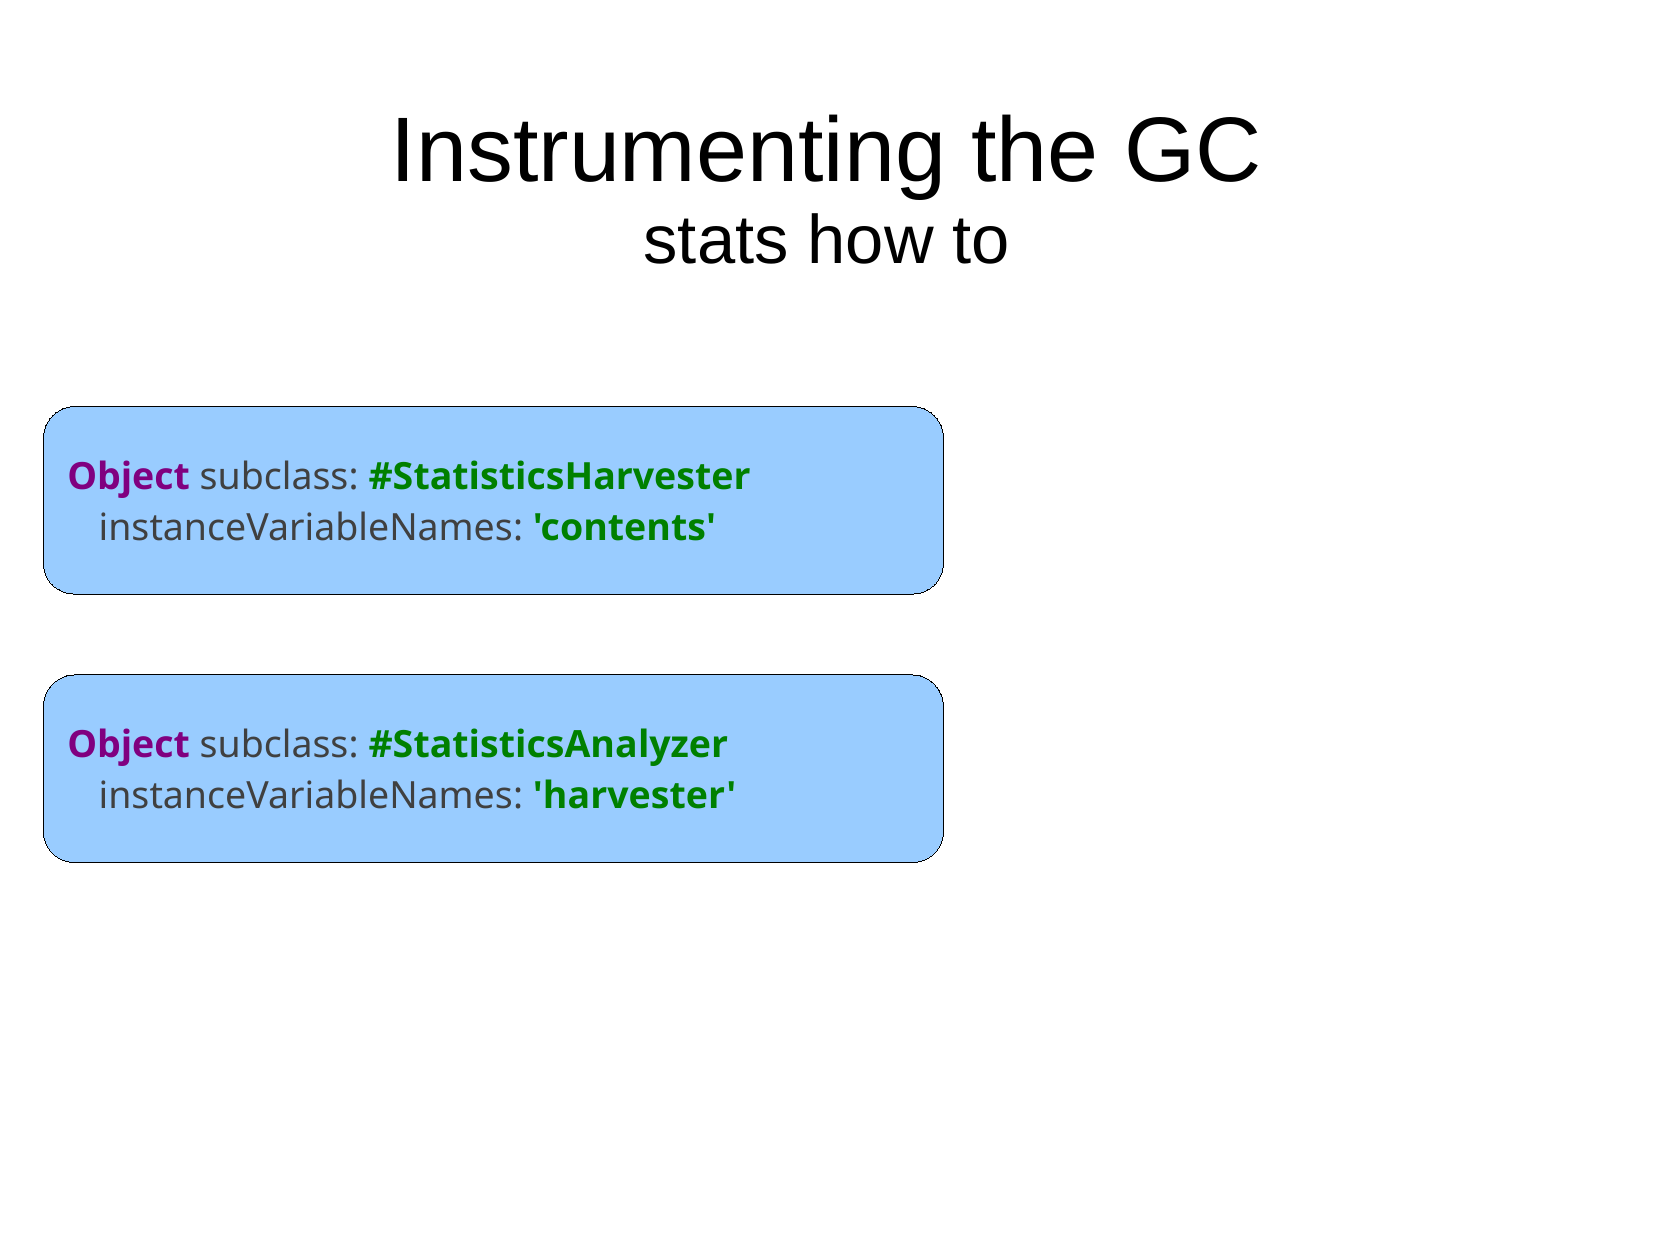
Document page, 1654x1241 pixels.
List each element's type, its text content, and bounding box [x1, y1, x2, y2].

text_box Object subclass: #StatisticsHarvester instanceVariableNames: 'contents' [43, 406, 944, 595]
text_box Object subclass: #StatisticsAnalyzer instanceVariableNames: 'harvester' [43, 674, 944, 863]
text_box Instrumenting the GC stats how to [143, 91, 1511, 286]
